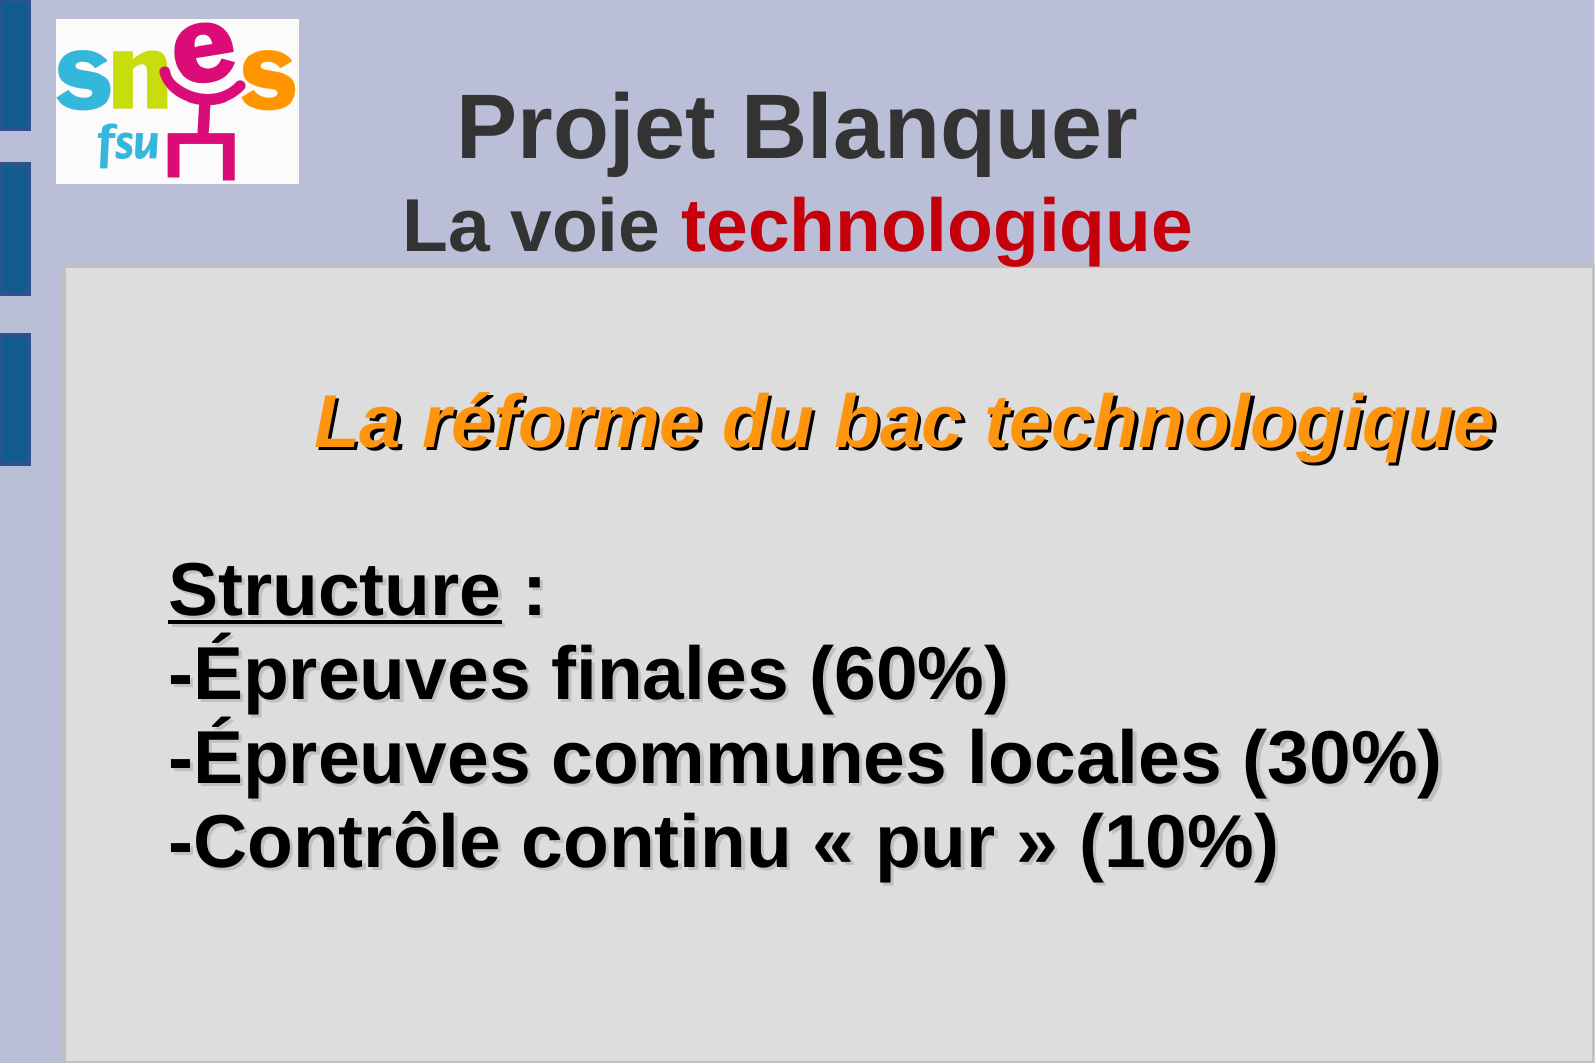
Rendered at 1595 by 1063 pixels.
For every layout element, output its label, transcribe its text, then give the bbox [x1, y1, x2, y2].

text_box La réforme du bac technologique Structure : -Épreuves finales (60%) -Épreuves communes locales (30%) -Contrôle continu « pur » (10%) [153, 307, 1512, 893]
picture [56, 19, 299, 184]
title Projet Blanquer La voie technologique [117, 64, 1479, 270]
